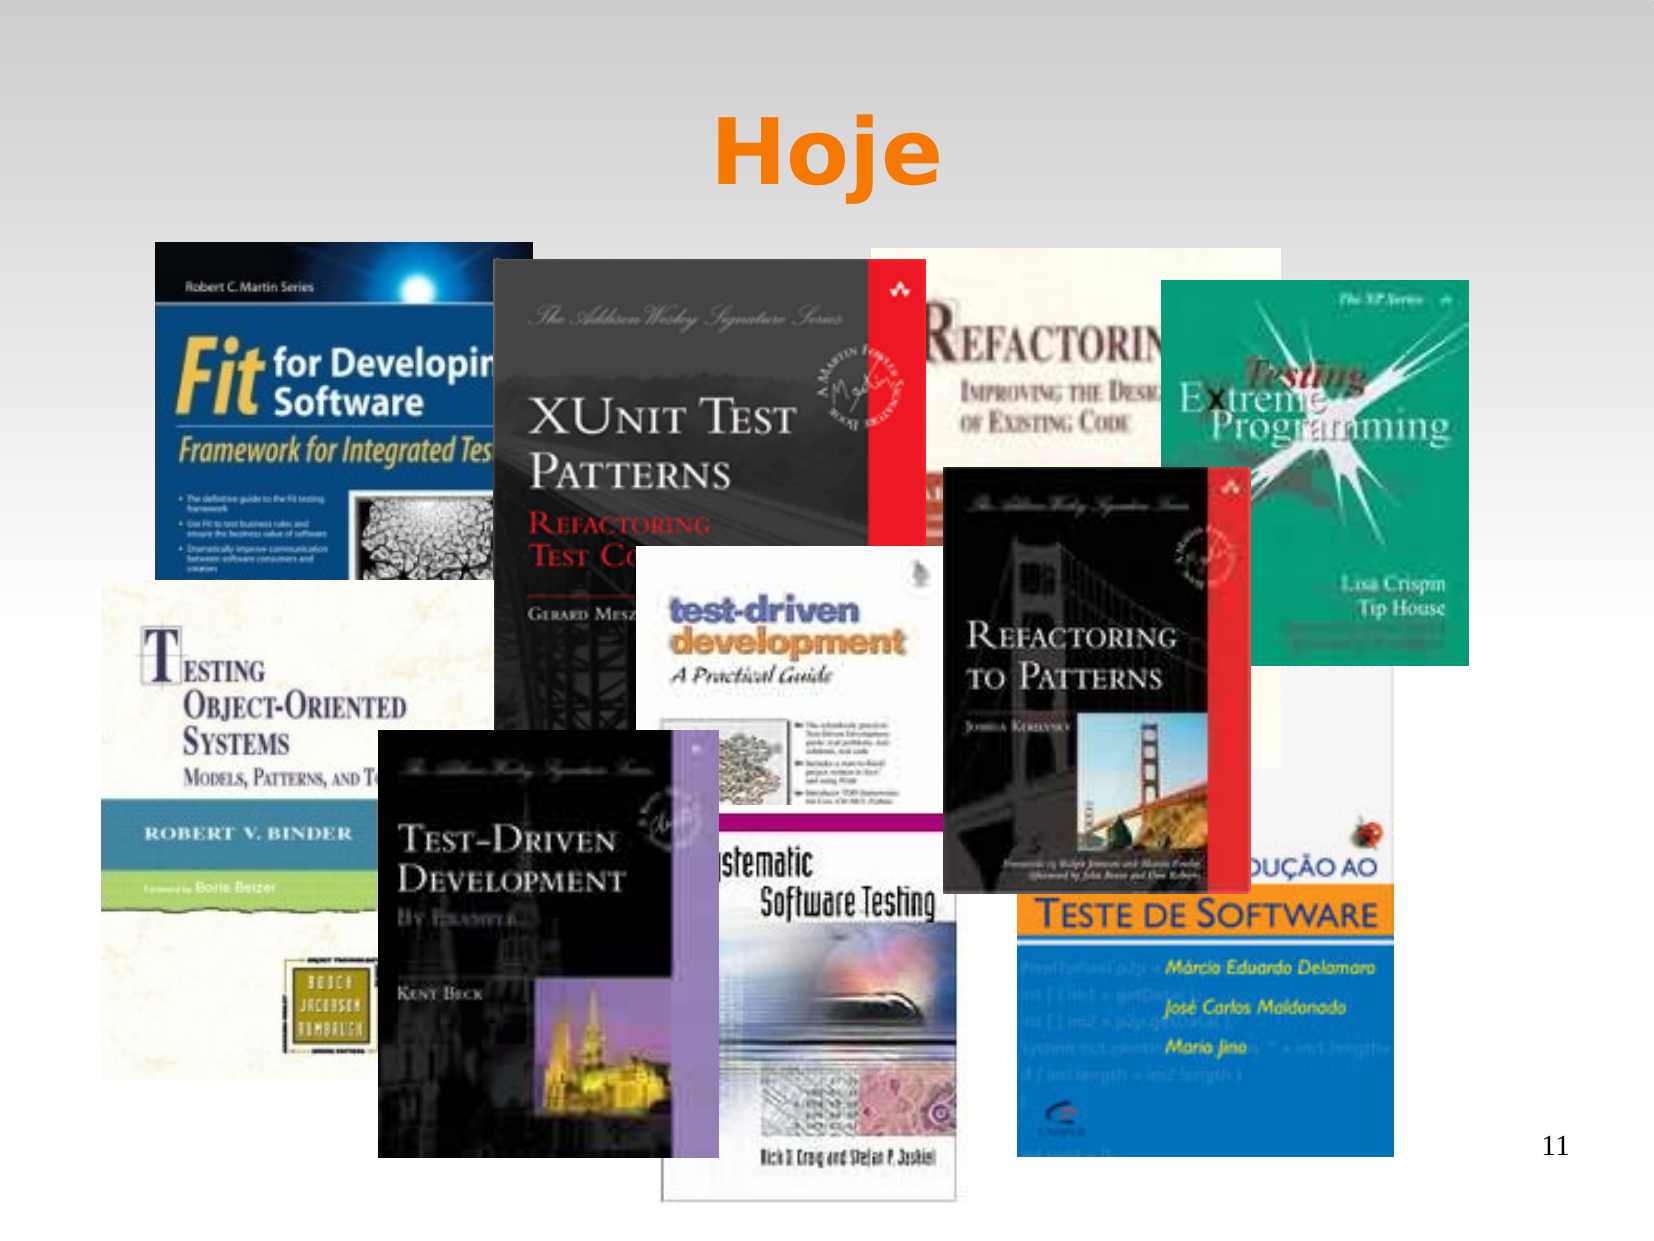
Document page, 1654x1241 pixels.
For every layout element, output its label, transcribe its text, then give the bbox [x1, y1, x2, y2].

title Hoje [82, 49, 1571, 257]
picture [101, 242, 1469, 1214]
